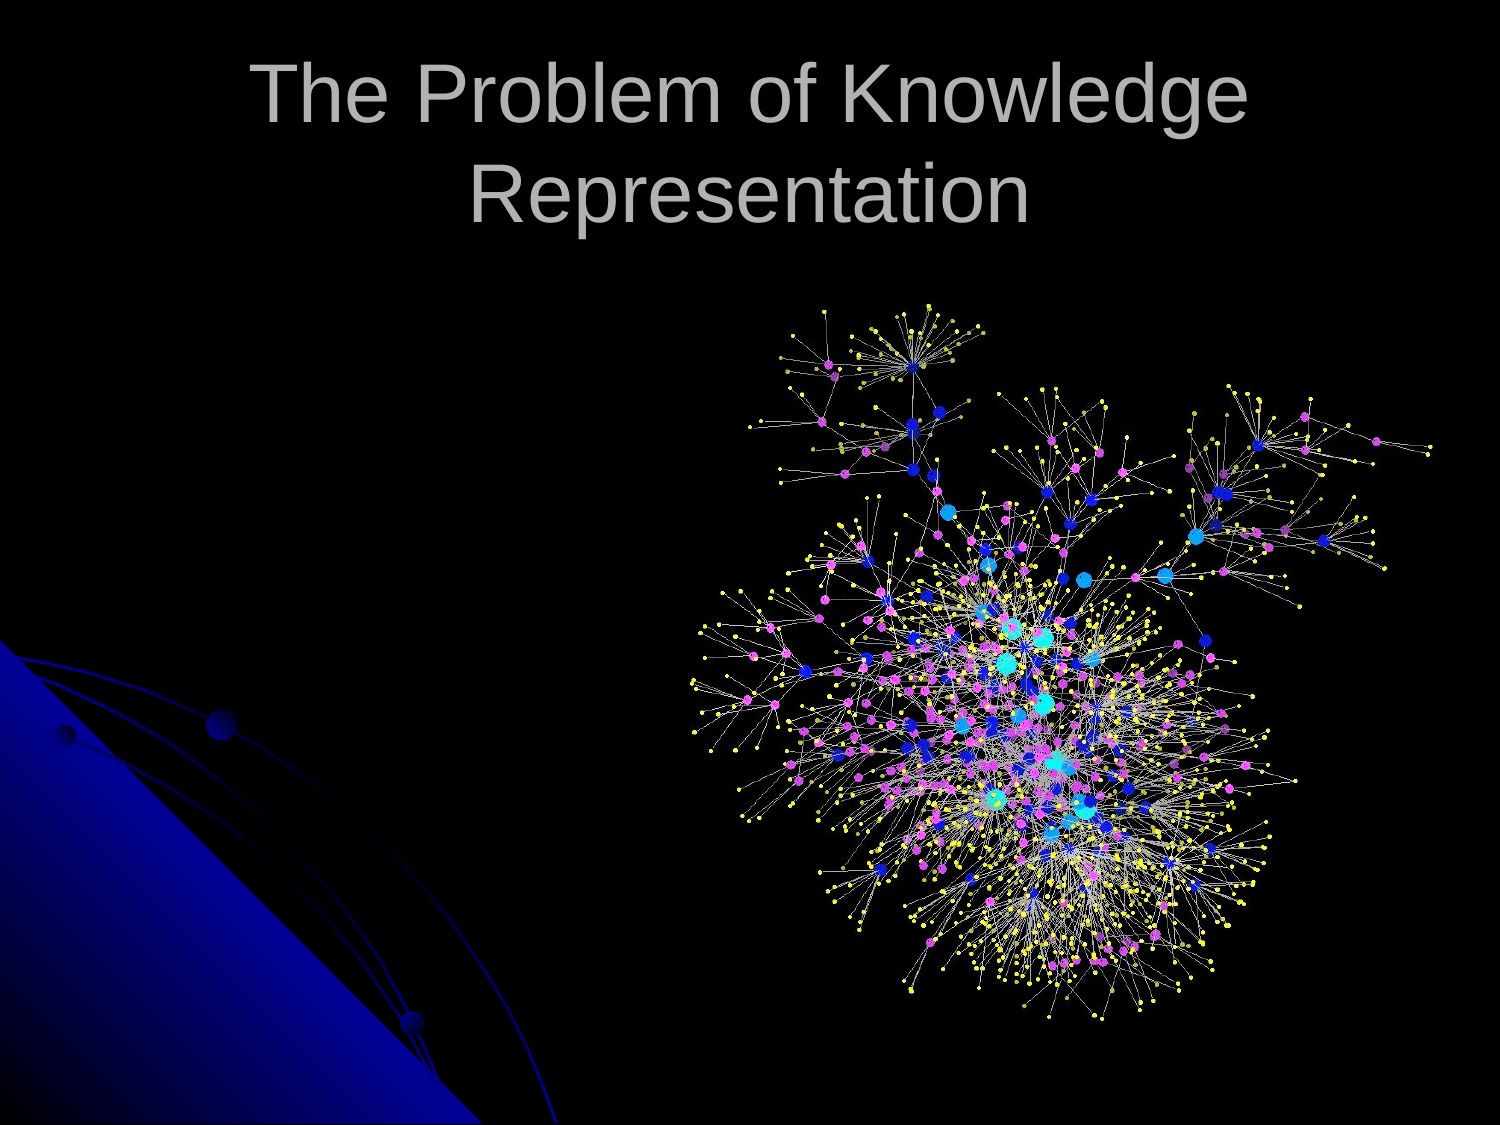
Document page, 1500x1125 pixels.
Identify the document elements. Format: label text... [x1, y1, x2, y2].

picture [662, 287, 1450, 1029]
title The Problem of Knowledge Representation [75, 31, 1426, 247]
